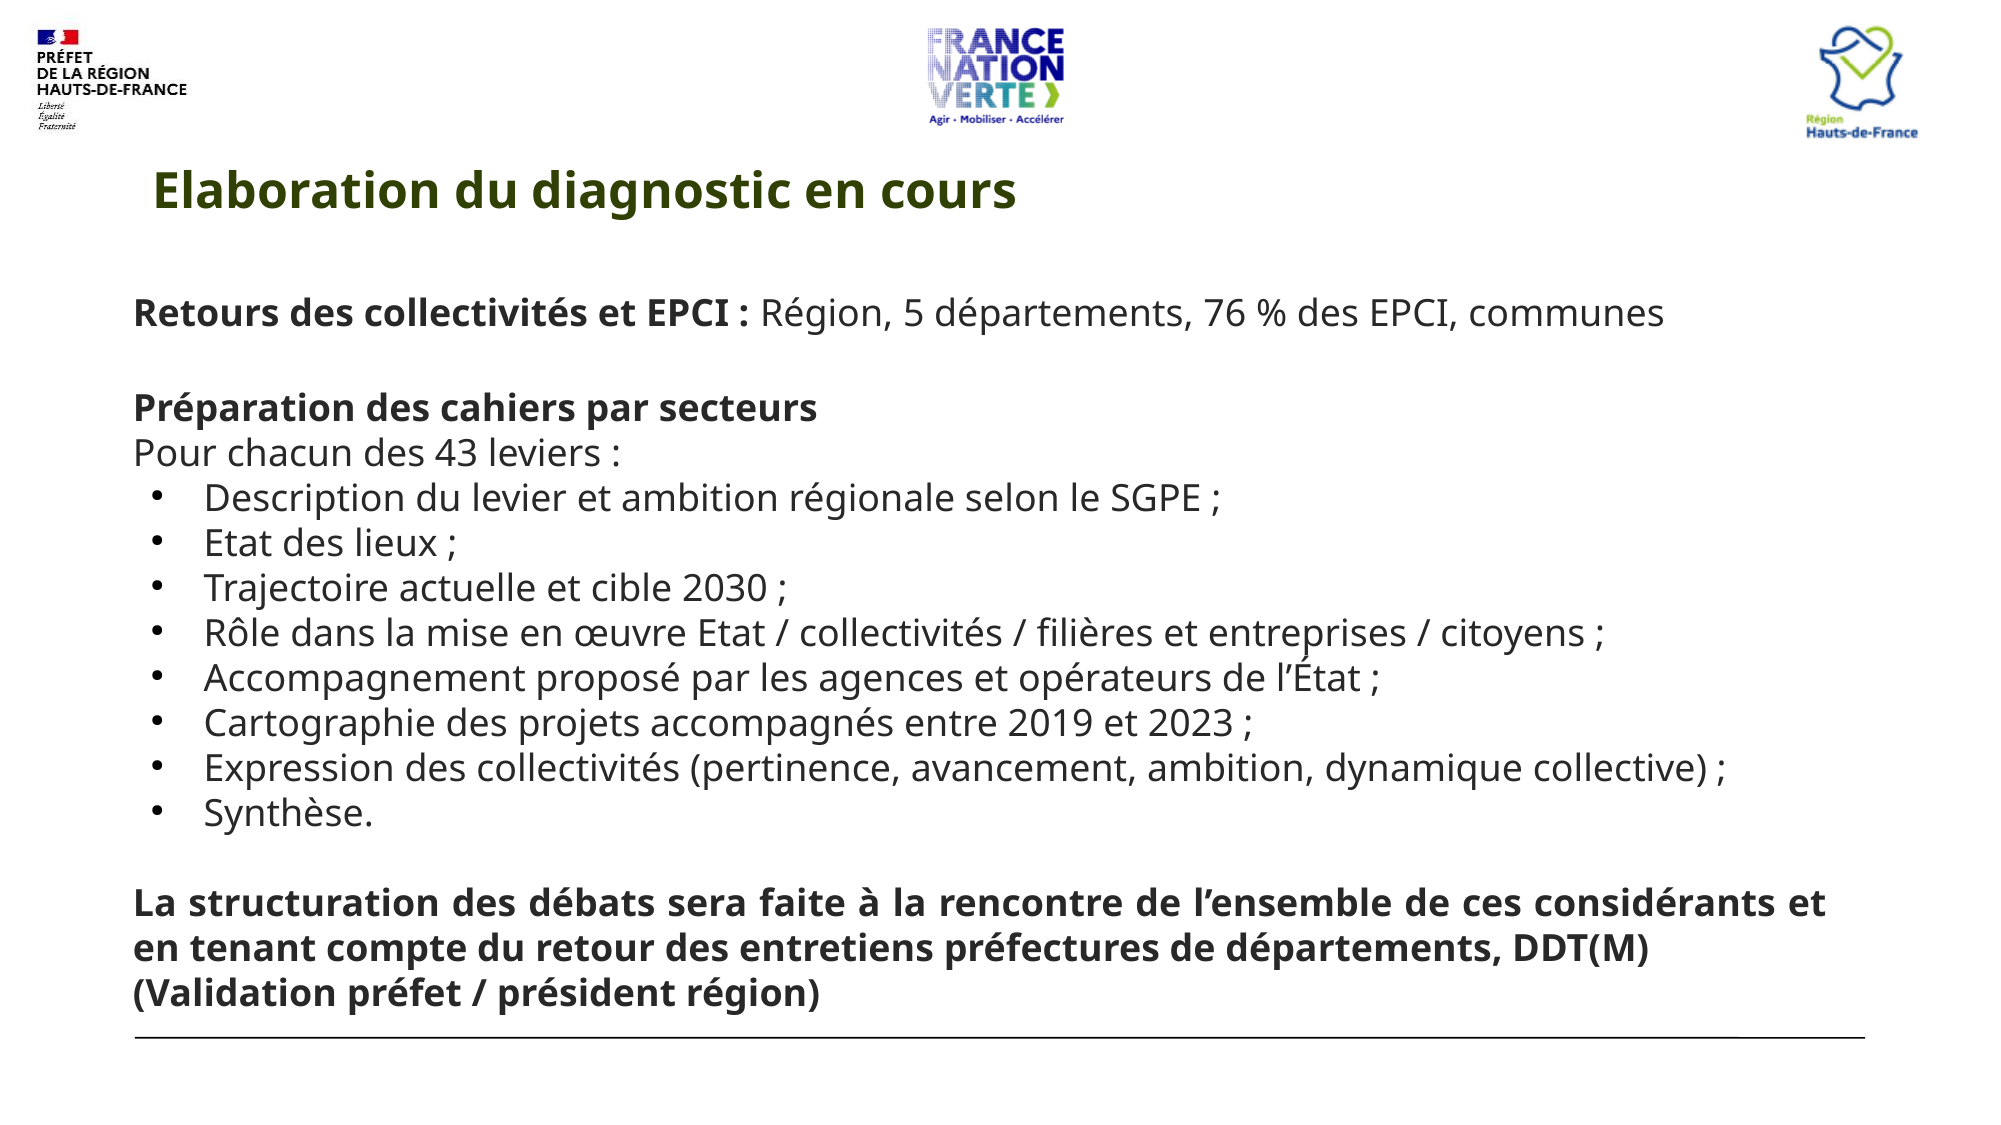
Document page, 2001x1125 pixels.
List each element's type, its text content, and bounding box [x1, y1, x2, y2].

picture [23, 15, 201, 144]
title Elaboration du diagnostic en cours [137, 151, 1863, 222]
list Retours des collectivités et EPCI : Région, 5 départements, 76 % des EPCI, communes Préparation des cahiers par secteurs Pour chacun des 43 leviers : Description du levier et ambition régionale selon le SGPE ; Etat des lieux ; Trajectoire actuelle et cible 2030 ; Rôle dans la mise en œuvre Etat / collectivités / filières et entreprises / citoyens ; Accompagnement proposé par les agences et opérateurs de l’État ; Cartographie des projets accompagnés entre 2019 et 2023 ; Expression des collectivités (pertinence, avancement, ambition, dynamique collective) ; Synthèse. La structuration des débats sera faite à la rencontre de l’ensemble de ces considérants et en tenant compte du retour des entretiens préfectures de départements, DDT(M) (Validation préfet / président région) [118, 281, 1844, 325]
picture [872, 0, 1116, 151]
picture [1782, 15, 1943, 154]
